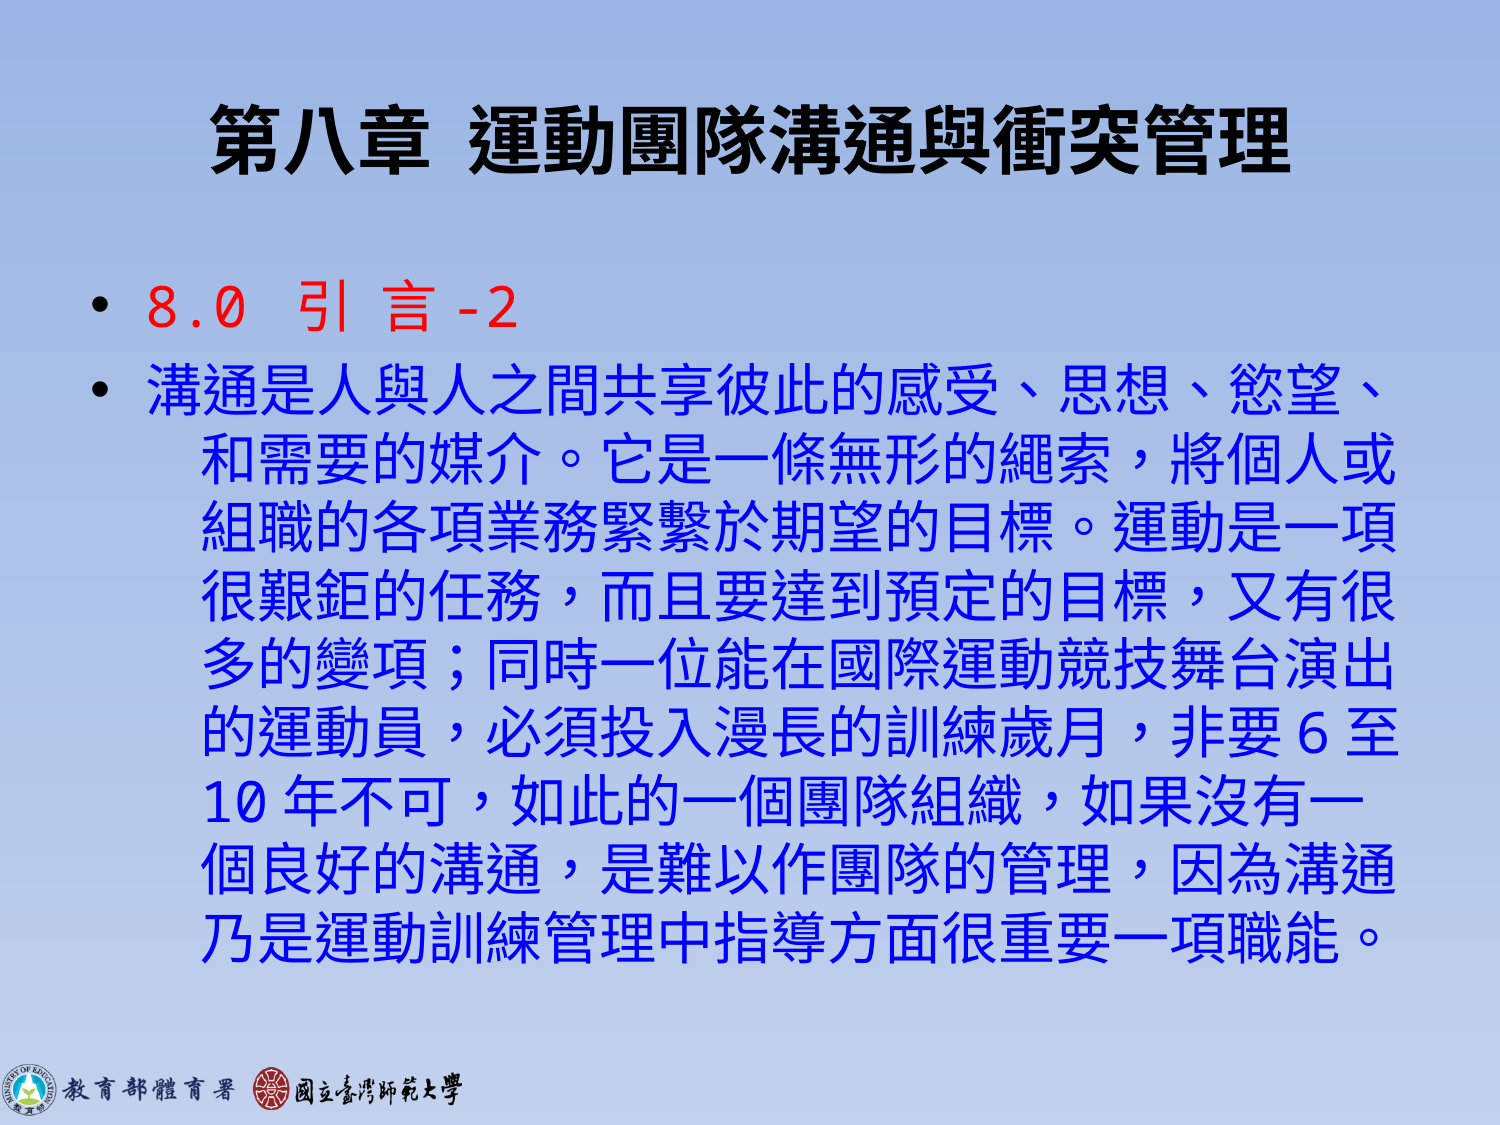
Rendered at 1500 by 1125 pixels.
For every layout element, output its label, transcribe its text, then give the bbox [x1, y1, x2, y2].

list 8.0 引 言-2 溝通是人與人之間共享彼此的感受、思想、慾望、和需要的媒介。它是一條無形的繩索，將個人或組職的各項業務緊繫於期望的目標。運動是一項很艱鉅的任務，而且要達到預定的目標，又有很多的變項；同時一位能在國際運動競技舞台演出的運動員，必須投入漫長的訓練歲月，非要6至10年不可，如此的一個團隊組織，如果沒有一個良好的溝通，是難以作團隊的管理，因為溝通乃是運動訓練管理中指導方面很重要一項職能。 [75, 262, 1426, 1005]
title 第八章 運動團隊溝通與衝突管理 [75, 45, 1426, 233]
